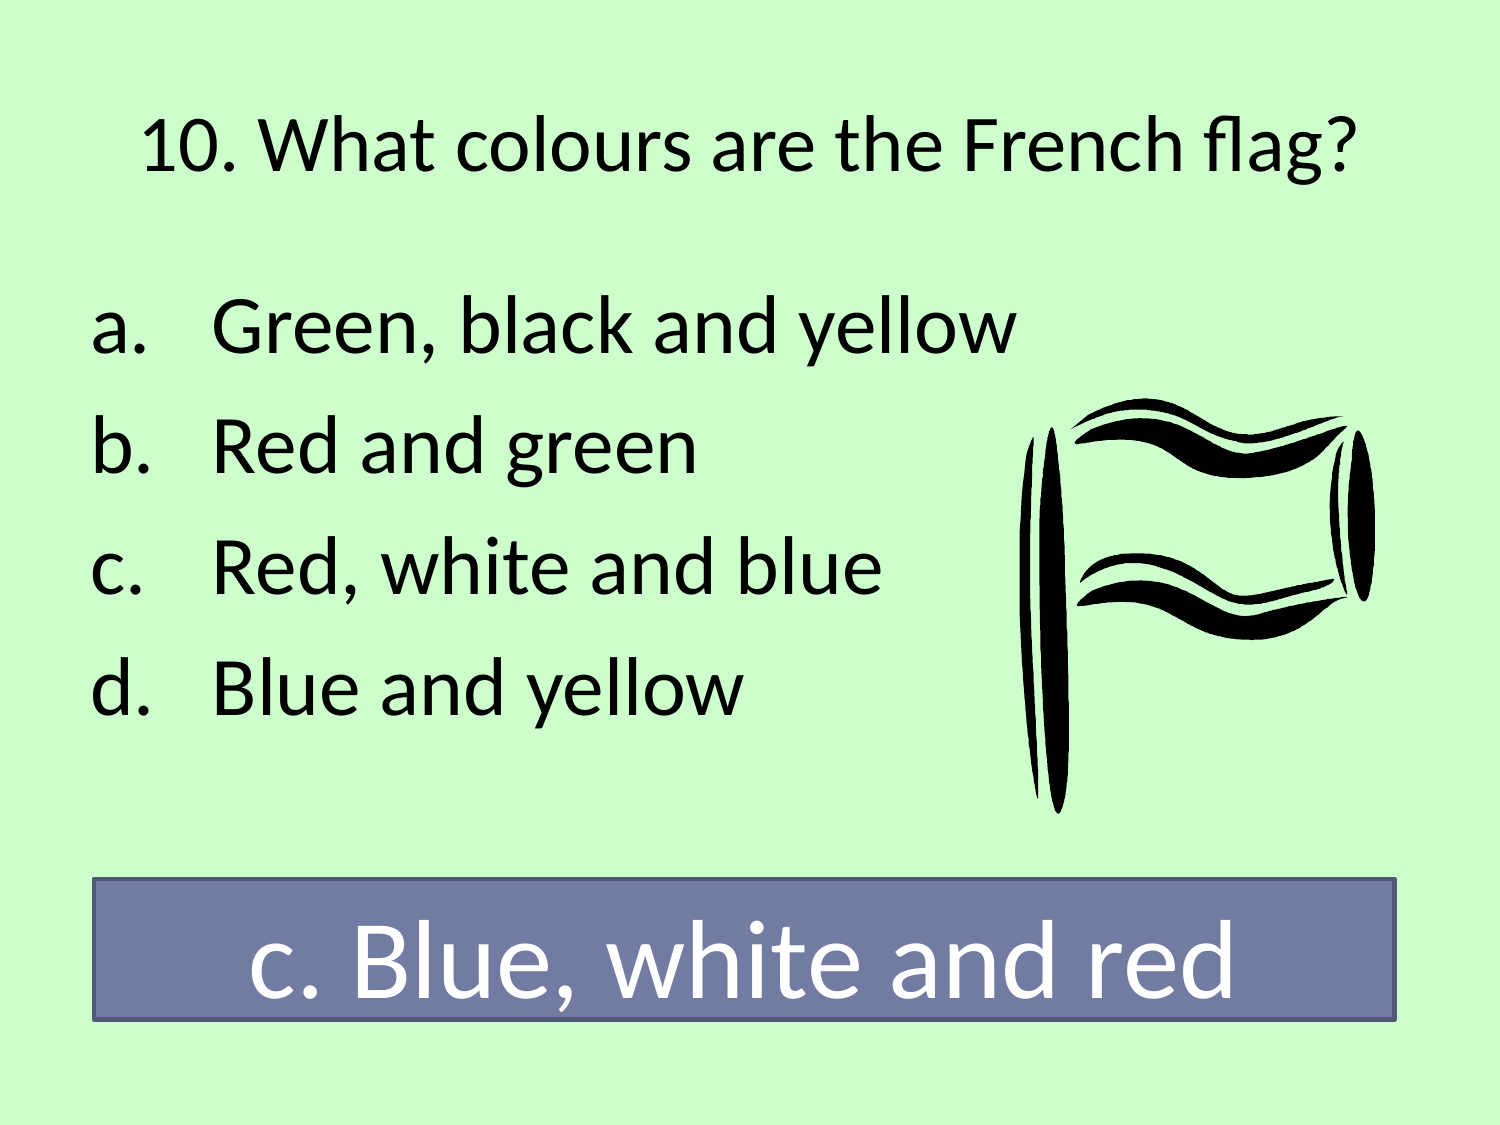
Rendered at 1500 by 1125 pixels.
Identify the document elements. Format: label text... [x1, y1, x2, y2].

picture [1019, 398, 1375, 814]
list Green, black and yellow Red and green Red, white and blue Blue and yellow [75, 262, 1426, 1005]
text_box c. Blue, white and red [94, 879, 1395, 1020]
title 10. What colours are the French flag? [75, 45, 1426, 233]
